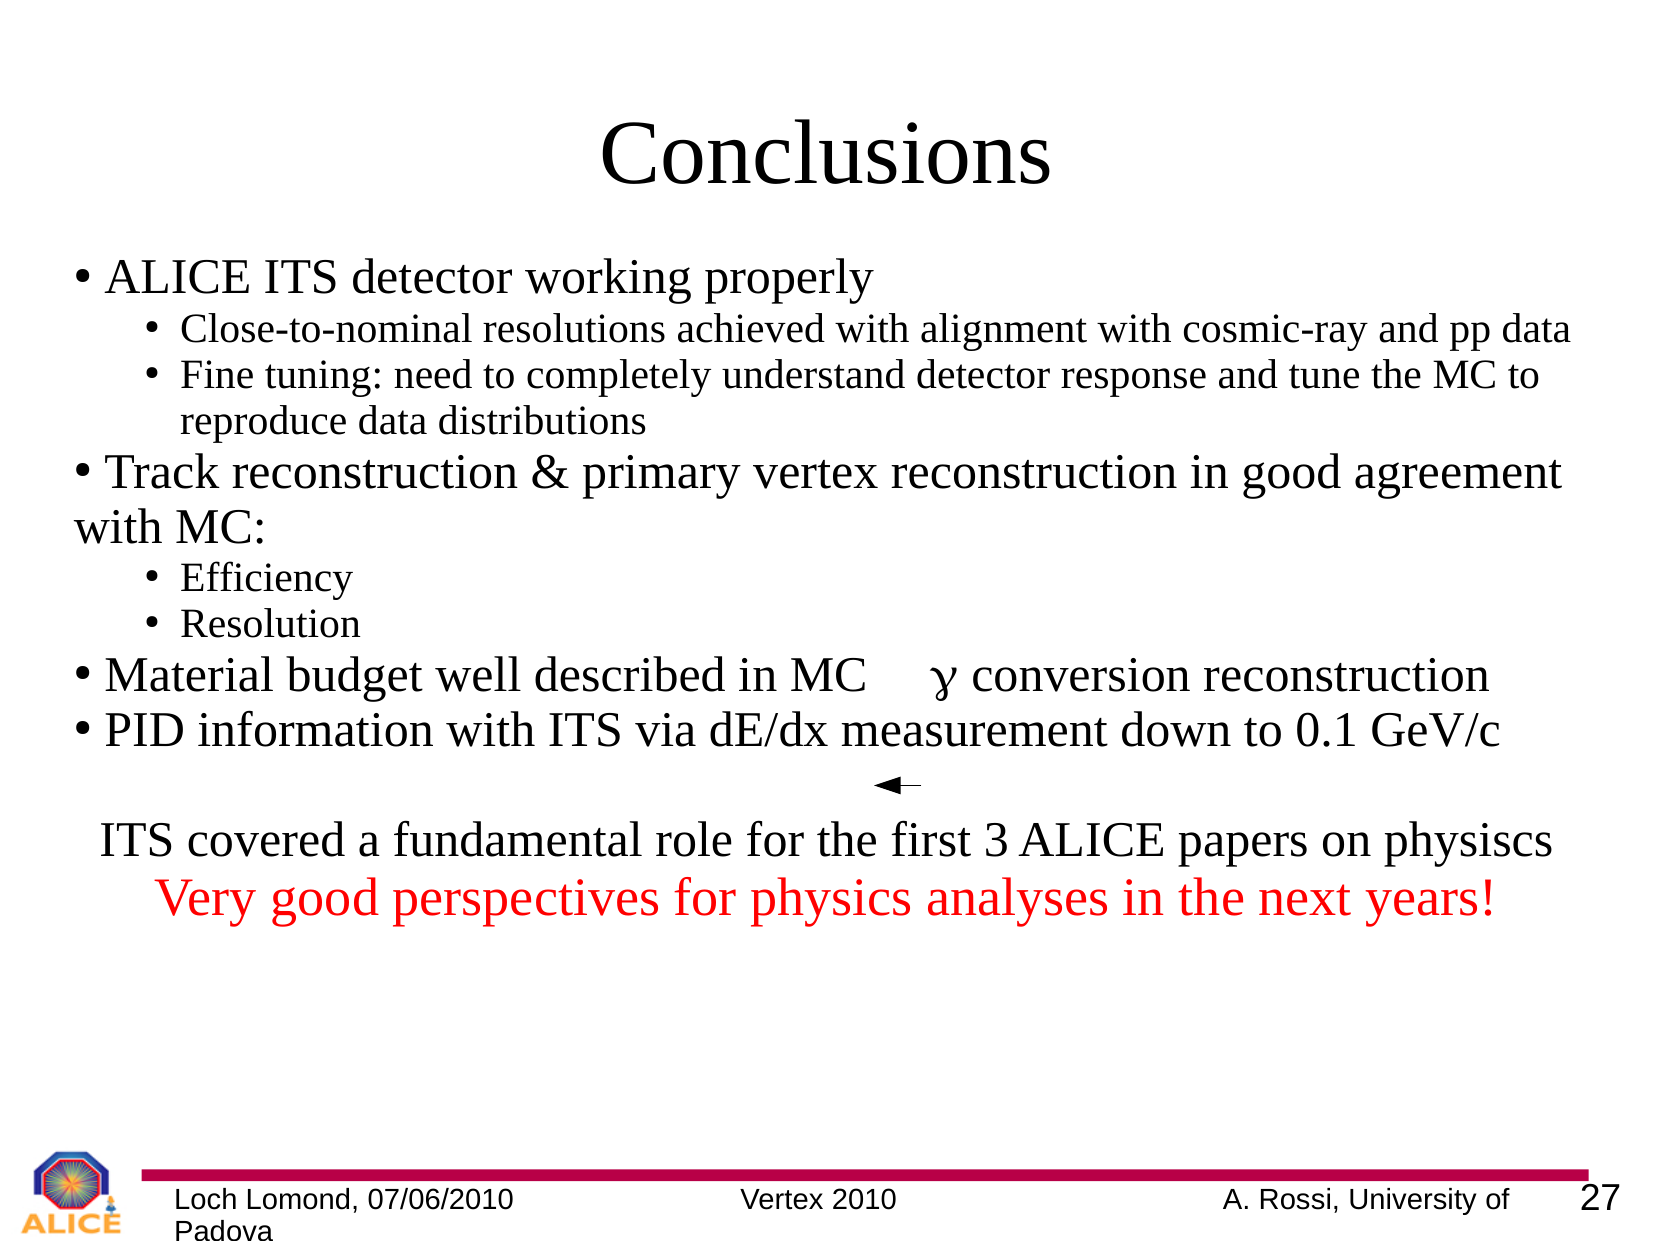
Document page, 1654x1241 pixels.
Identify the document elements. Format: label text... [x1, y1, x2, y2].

text_box Loch Lomond, 07/06/2010 Vertex 2010 A. Rossi, University of Padova [159, 1175, 1564, 1223]
text_box ALICE ITS detector working properly Close-to-nominal resolutions achieved with alignment with cosmic-ray and pp data Fine tuning: need to completely understand detector response and tune the MC to reproduce data distributions Track reconstruction & primary vertex reconstruction in good agreement with MC: Efficiency Resolution Material budget well described in MC g conversion reconstruction PID information with ITS via dE/dx measurement down to 0.1 GeV/c ITS covered a fundamental role for the first 3 ALICE papers on physiscs Very good perspectives for physics analyses in the next years! [59, 242, 1595, 1107]
text_box 27 [1564, 1169, 1648, 1227]
picture [11, 1146, 135, 1241]
text_box [141, 1169, 1564, 1182]
title Conclusions [82, 56, 1571, 242]
